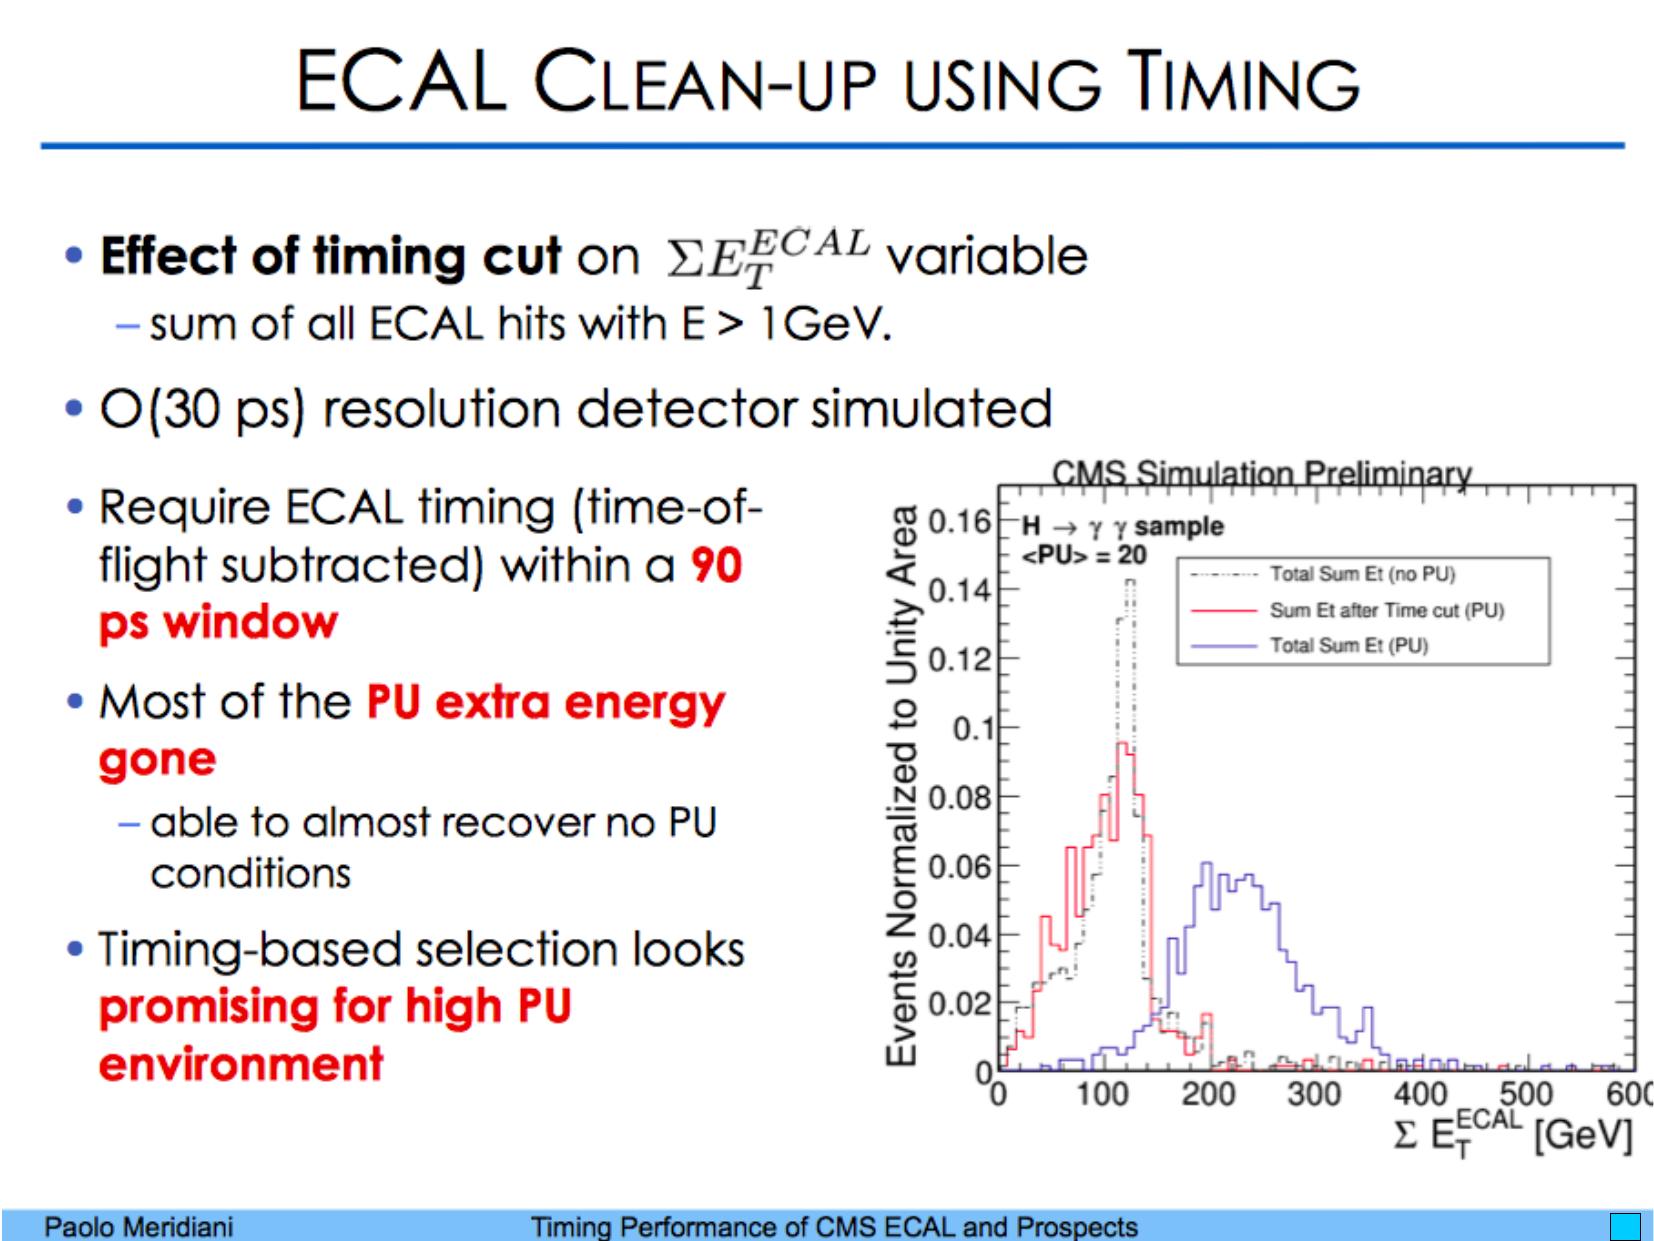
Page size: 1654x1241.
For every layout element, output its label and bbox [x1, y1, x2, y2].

text_box [1610, 1213, 1641, 1241]
picture [2, 4, 1654, 1241]
